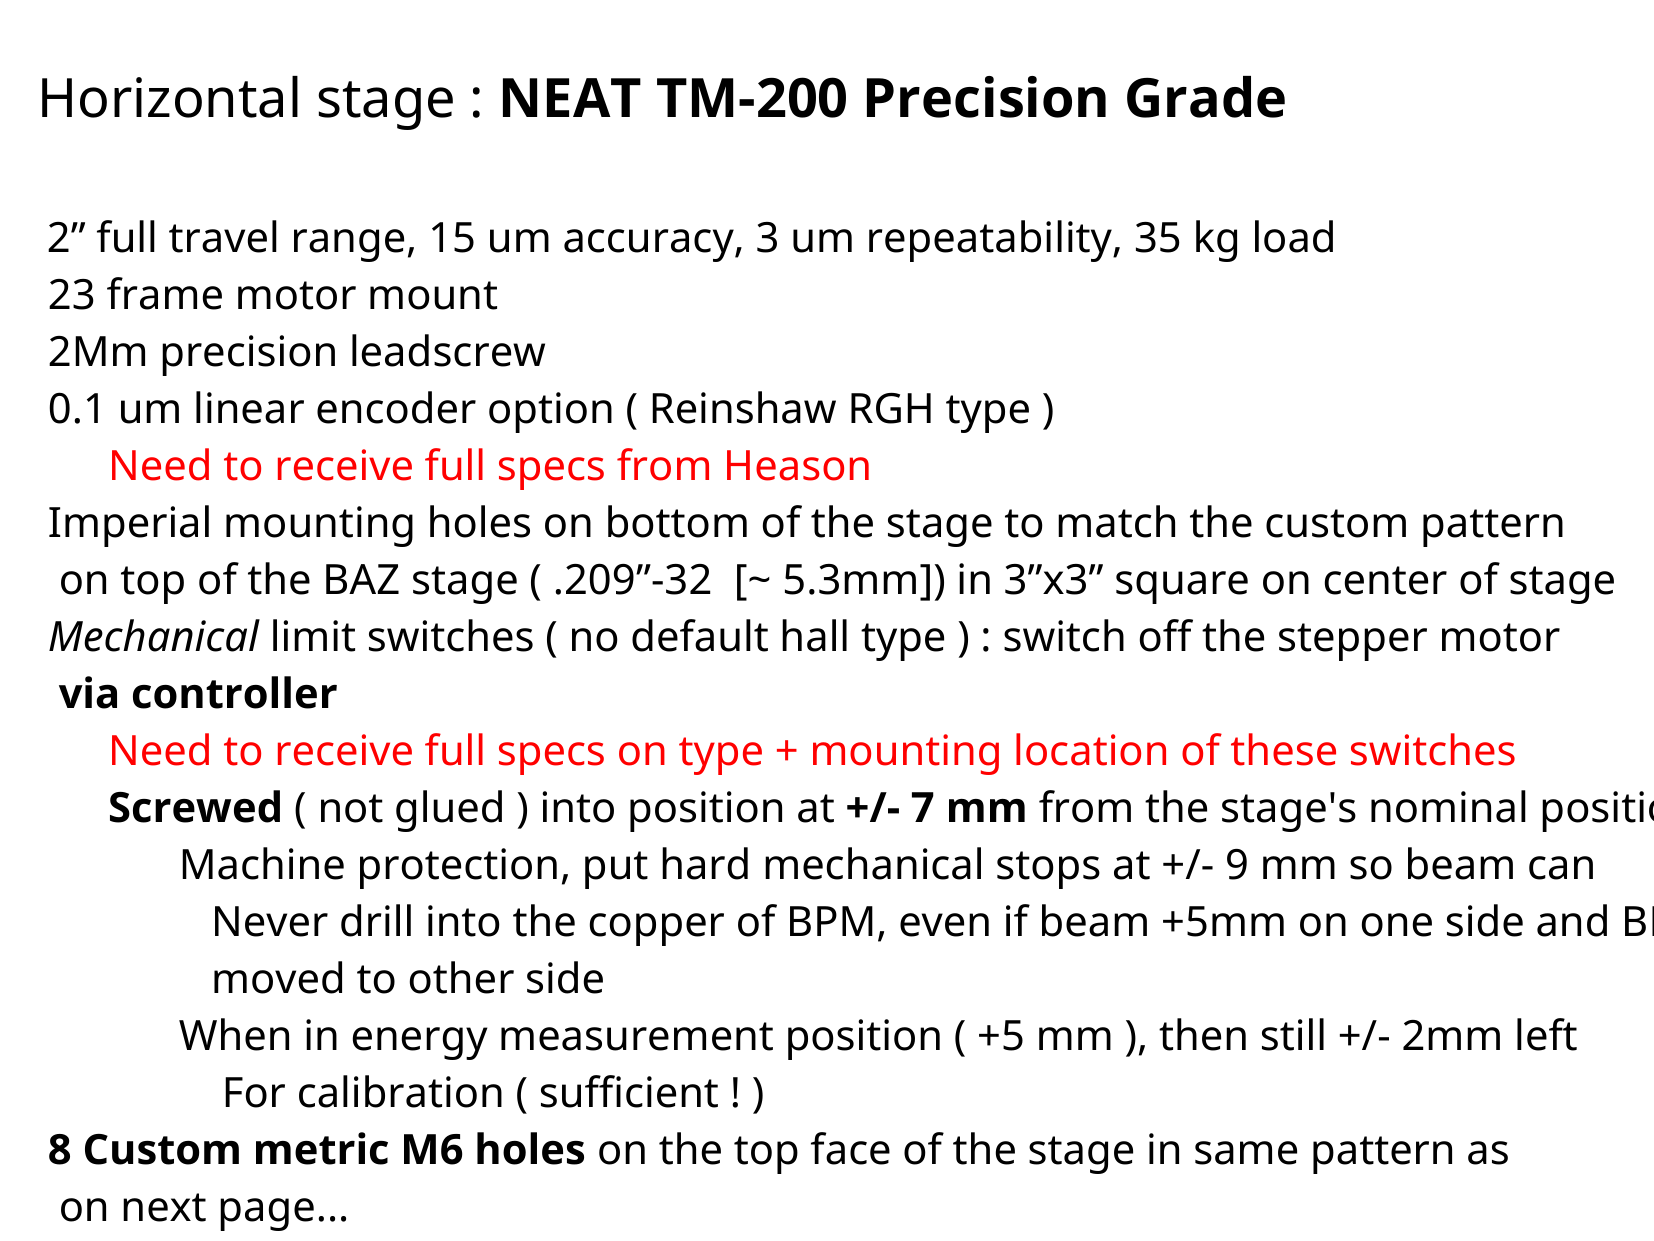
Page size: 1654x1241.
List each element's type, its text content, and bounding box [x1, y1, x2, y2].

text_box Horizontal stage : NEAT TM-200 Precision Grade 2” full travel range, 15 um accuracy, 3 um repeatability, 35 kg load 23 frame motor mount 2Mm precision leadscrew 0.1 um linear encoder option ( Reinshaw RGH type ) Need to receive full specs from Heason Imperial mounting holes on bottom of the stage to match the custom pattern on top of the BAZ stage ( .209”-32 [~ 5.3mm]) in 3”x3” square on center of stage Mechanical limit switches ( no default hall type ) : switch off the stepper motor via controller Need to receive full specs on type + mounting location of these switches Screwed ( not glued ) into position at +/- 7 mm from the stage's nominal position Machine protection, put hard mechanical stops at +/- 9 mm so beam can Never drill into the copper of BPM, even if beam +5mm on one side and BPM moved to other side When in energy measurement position ( +5 mm ), then still +/- 2mm left For calibration ( sufficient ! ) 8 Custom metric M6 holes on the top face of the stage in same pattern as on next page... Both stepper motor and limit switches/encoder are 15pin D-type connector [22, 52, 1654, 1163]
